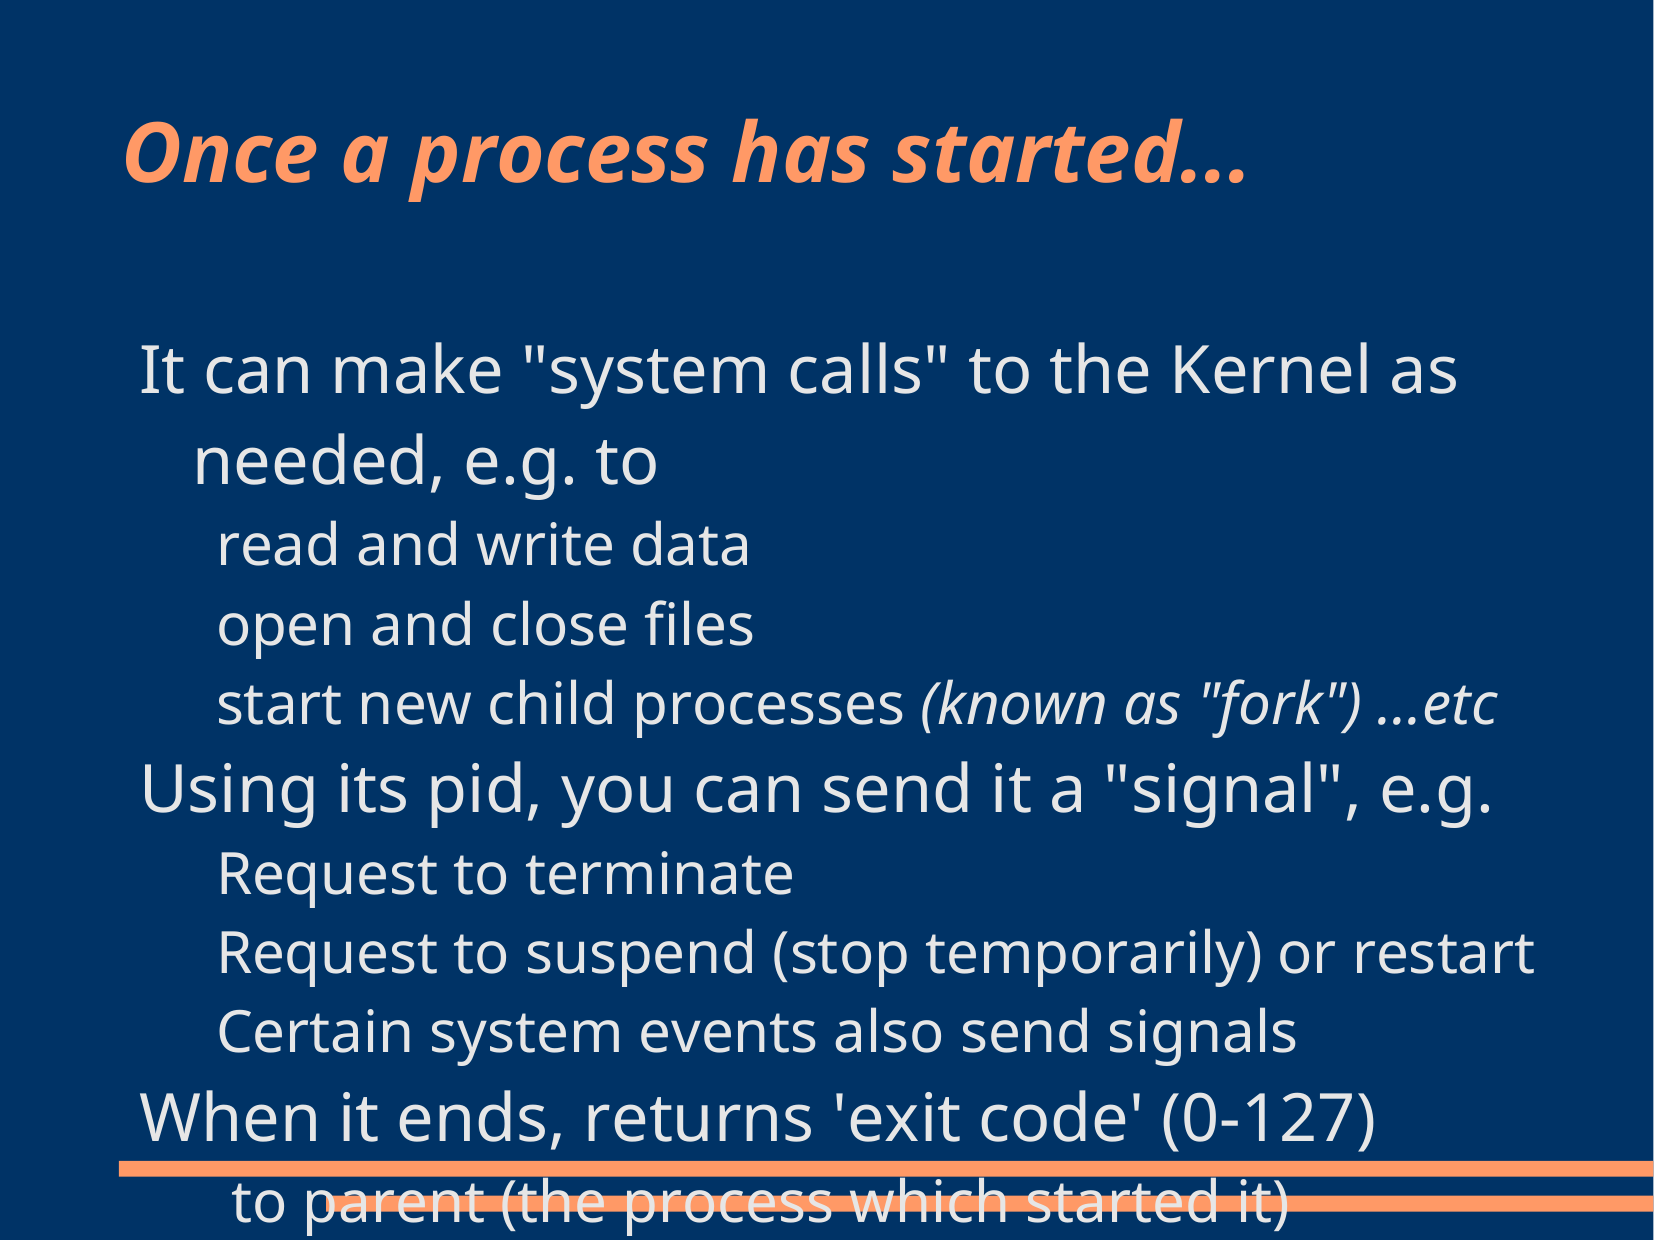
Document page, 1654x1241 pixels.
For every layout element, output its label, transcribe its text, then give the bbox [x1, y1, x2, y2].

title Once a process has started... [121, 46, 1534, 254]
list It can make "system calls" to the Kernel as needed, e.g. to read and write data open and close files start new child processes (known as "fork") ...etc Using its pid, you can send it a "signal", e.g. Request to terminate Request to suspend (stop temporarily) or restart Certain system events also send signals When it ends, returns 'exit code' (0-127) to parent (the process which started it) [121, 322, 1561, 1139]
